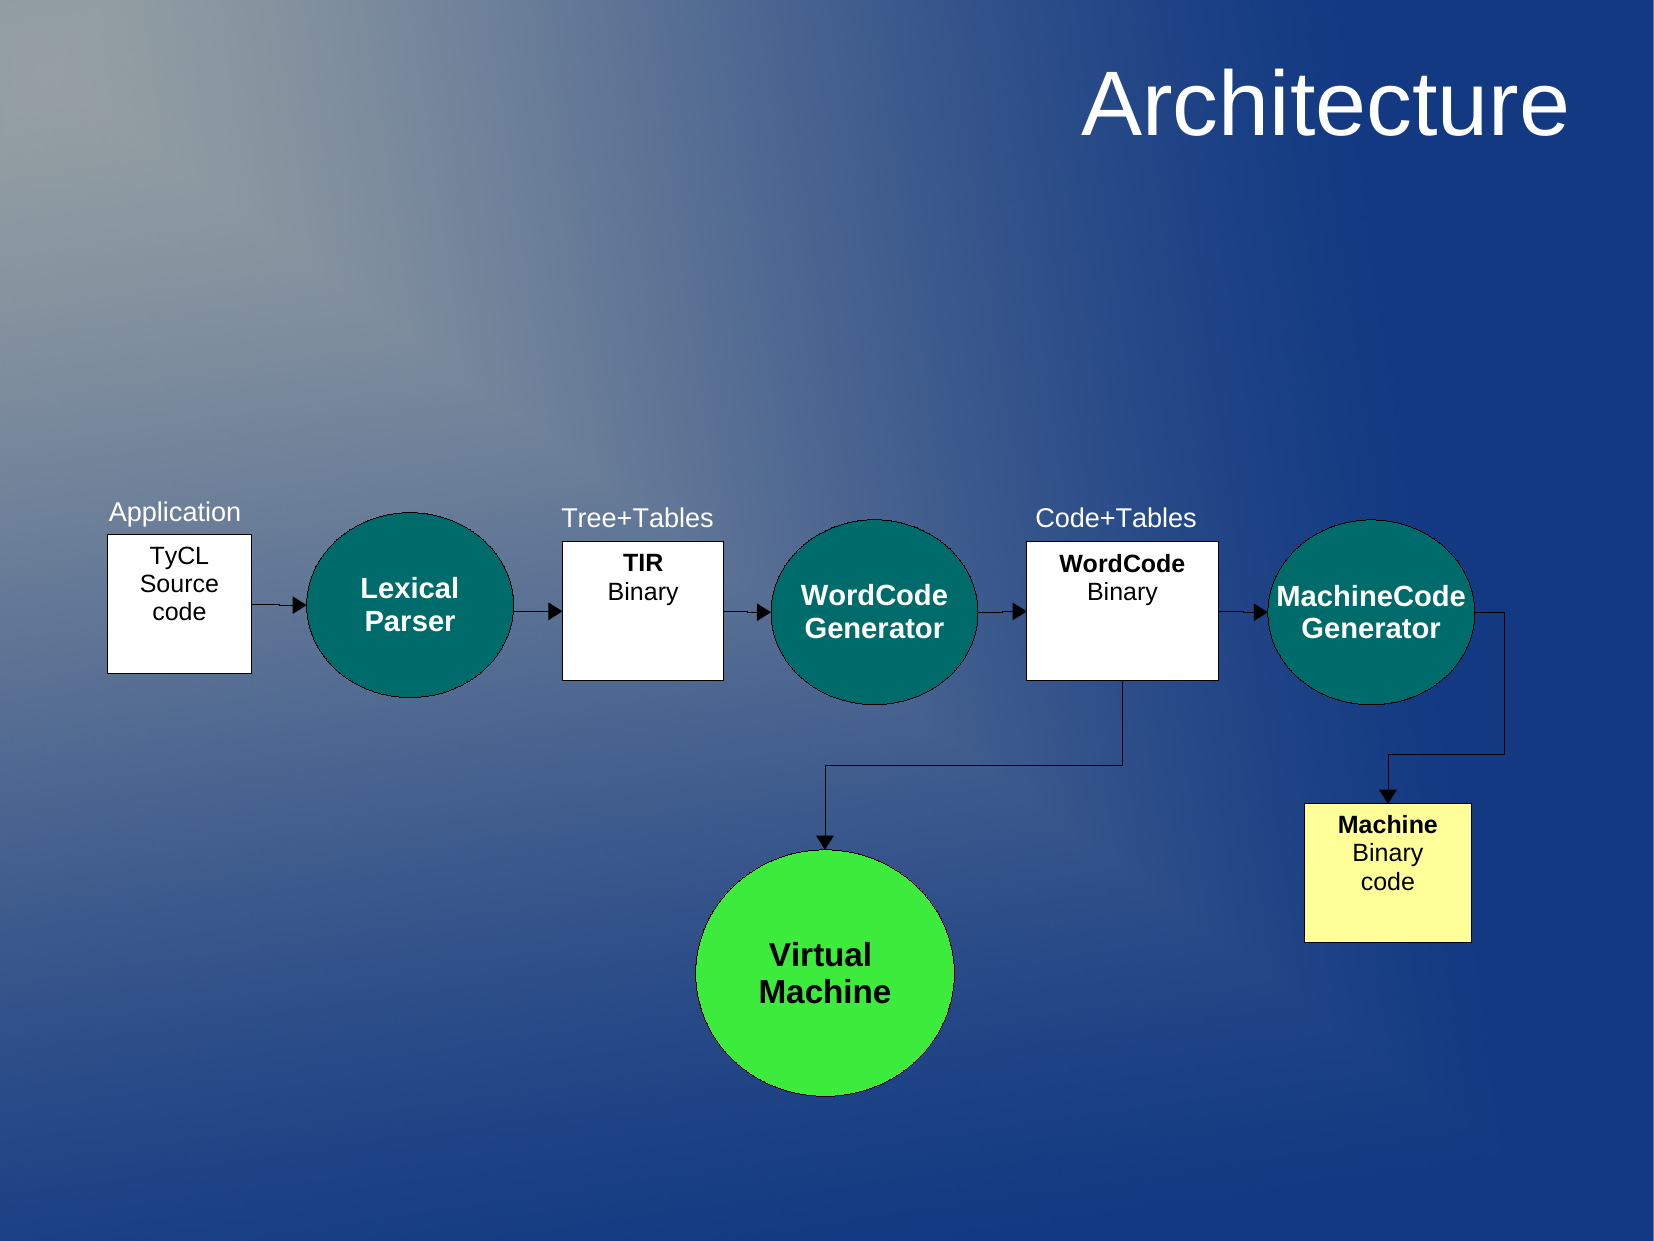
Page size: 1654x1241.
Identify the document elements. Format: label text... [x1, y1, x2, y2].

text_box Virtual Machine [695, 849, 955, 1097]
text_box WordCode Binary [1026, 559, 1219, 681]
text_box WordCode Generator [771, 519, 979, 705]
title Architecture [82, 52, 1571, 155]
text_box Application [94, 489, 275, 553]
text_box MachineCode Generator [1267, 519, 1475, 705]
text_box Lexical Parser [306, 512, 514, 698]
text_box TyCL Source code [107, 553, 252, 674]
text_box Tree+Tables [546, 495, 746, 559]
text_box Code+Tables [1020, 496, 1230, 559]
picture [0, 0, 1654, 1241]
text_box Machine Binary code [1304, 803, 1472, 943]
text_box TIR Binary [562, 559, 724, 681]
